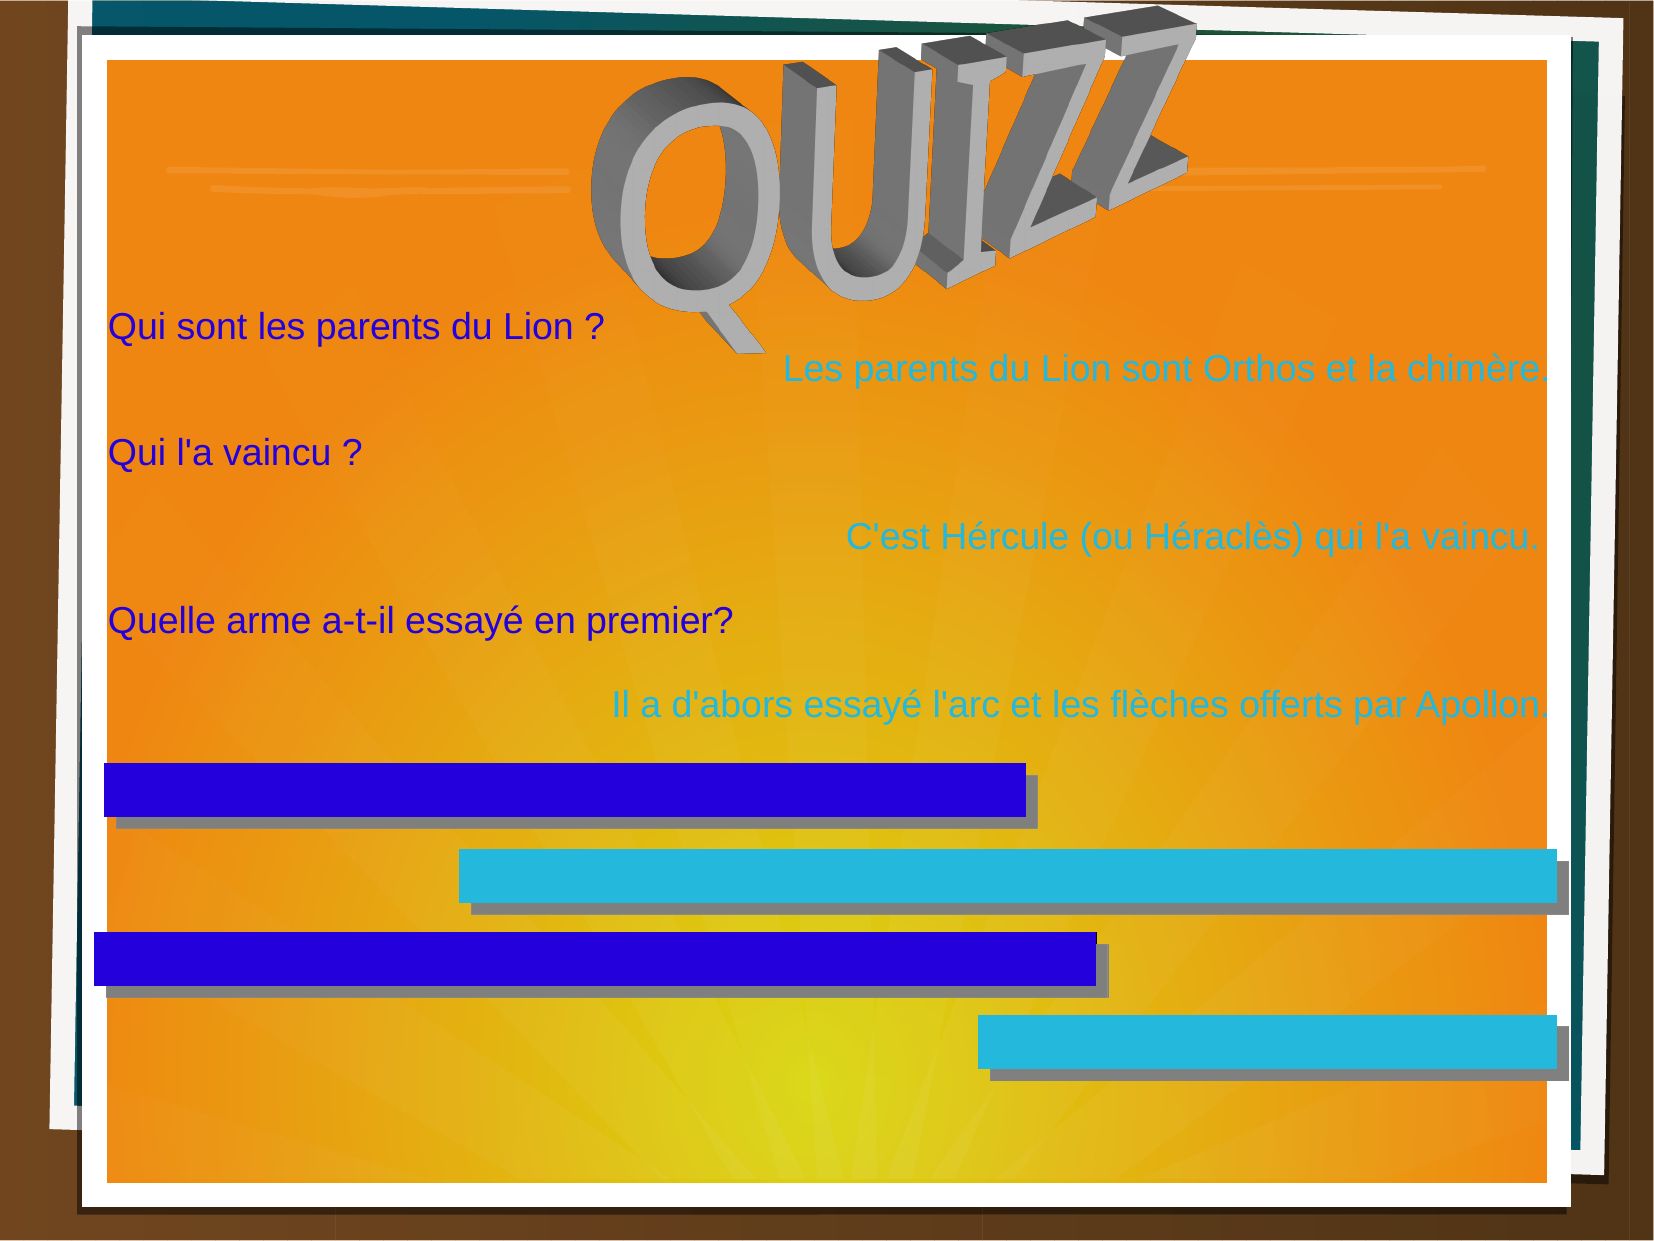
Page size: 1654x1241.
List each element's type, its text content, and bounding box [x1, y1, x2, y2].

text_box [459, 849, 1557, 903]
text_box [94, 932, 1097, 986]
text_box [978, 1015, 1557, 1069]
text_box [104, 763, 1026, 817]
text_box Qui sont les parents du Lion ? Les parents du Lion sont Orthos et la chimère. Qui l'a vaincu ? C'est Hércule (ou Héraclès) qui l'a vaincu. Quelle arme a-t-il essayé en premier? Il a d'abors essayé l'arc et les flèches offerts par Apollon. Comment est représenté le Lion sur une carte du ciel ? Sur une carte du ciel, le Lion est représenté par une constellation. Quelle est l'autre travail d'Hercule cité dans ce diaporama ? C'est le travail de l'hydre de Lerne. [47, 297, 1619, 1069]
